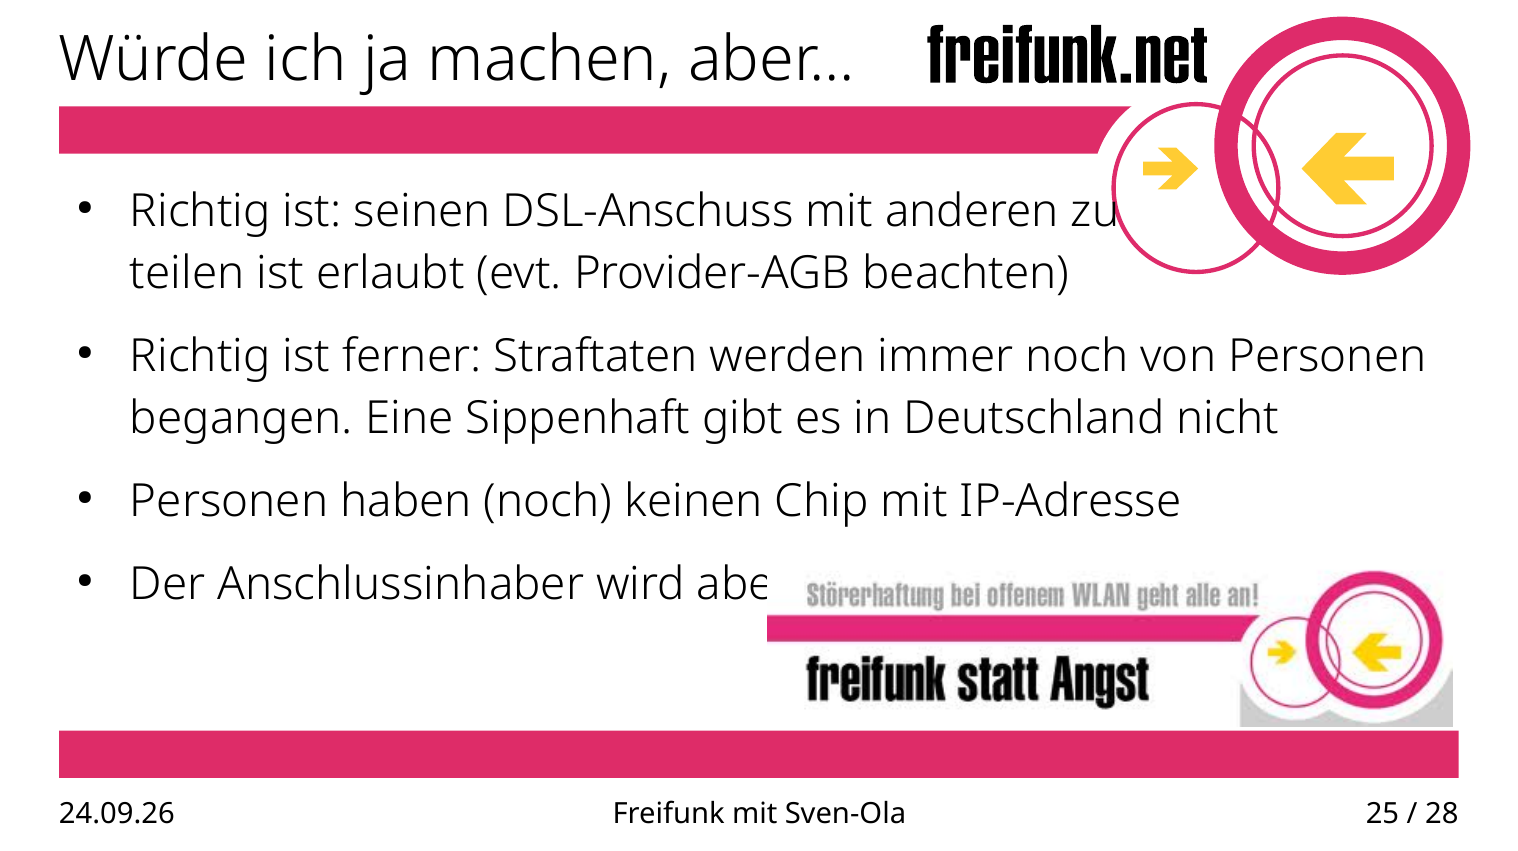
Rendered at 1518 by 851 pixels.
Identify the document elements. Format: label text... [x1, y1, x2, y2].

picture [767, 546, 1453, 727]
title Würde ich ja machen, aber... [59, 20, 910, 92]
list Richtig ist: seinen DSL-Anschuss mit anderen zu teilen ist erlaubt (evt. Provider-AGB beachten) Richtig ist ferner: Straftaten werden immer noch von Personen begangen. Eine Sippenhaft gibt es in Deutschland nicht Personen haben (noch) keinen Chip mit IP-Adresse Der Anschlussinhaber wird aber mit der Störerhaftung belangt [59, 177, 1459, 671]
